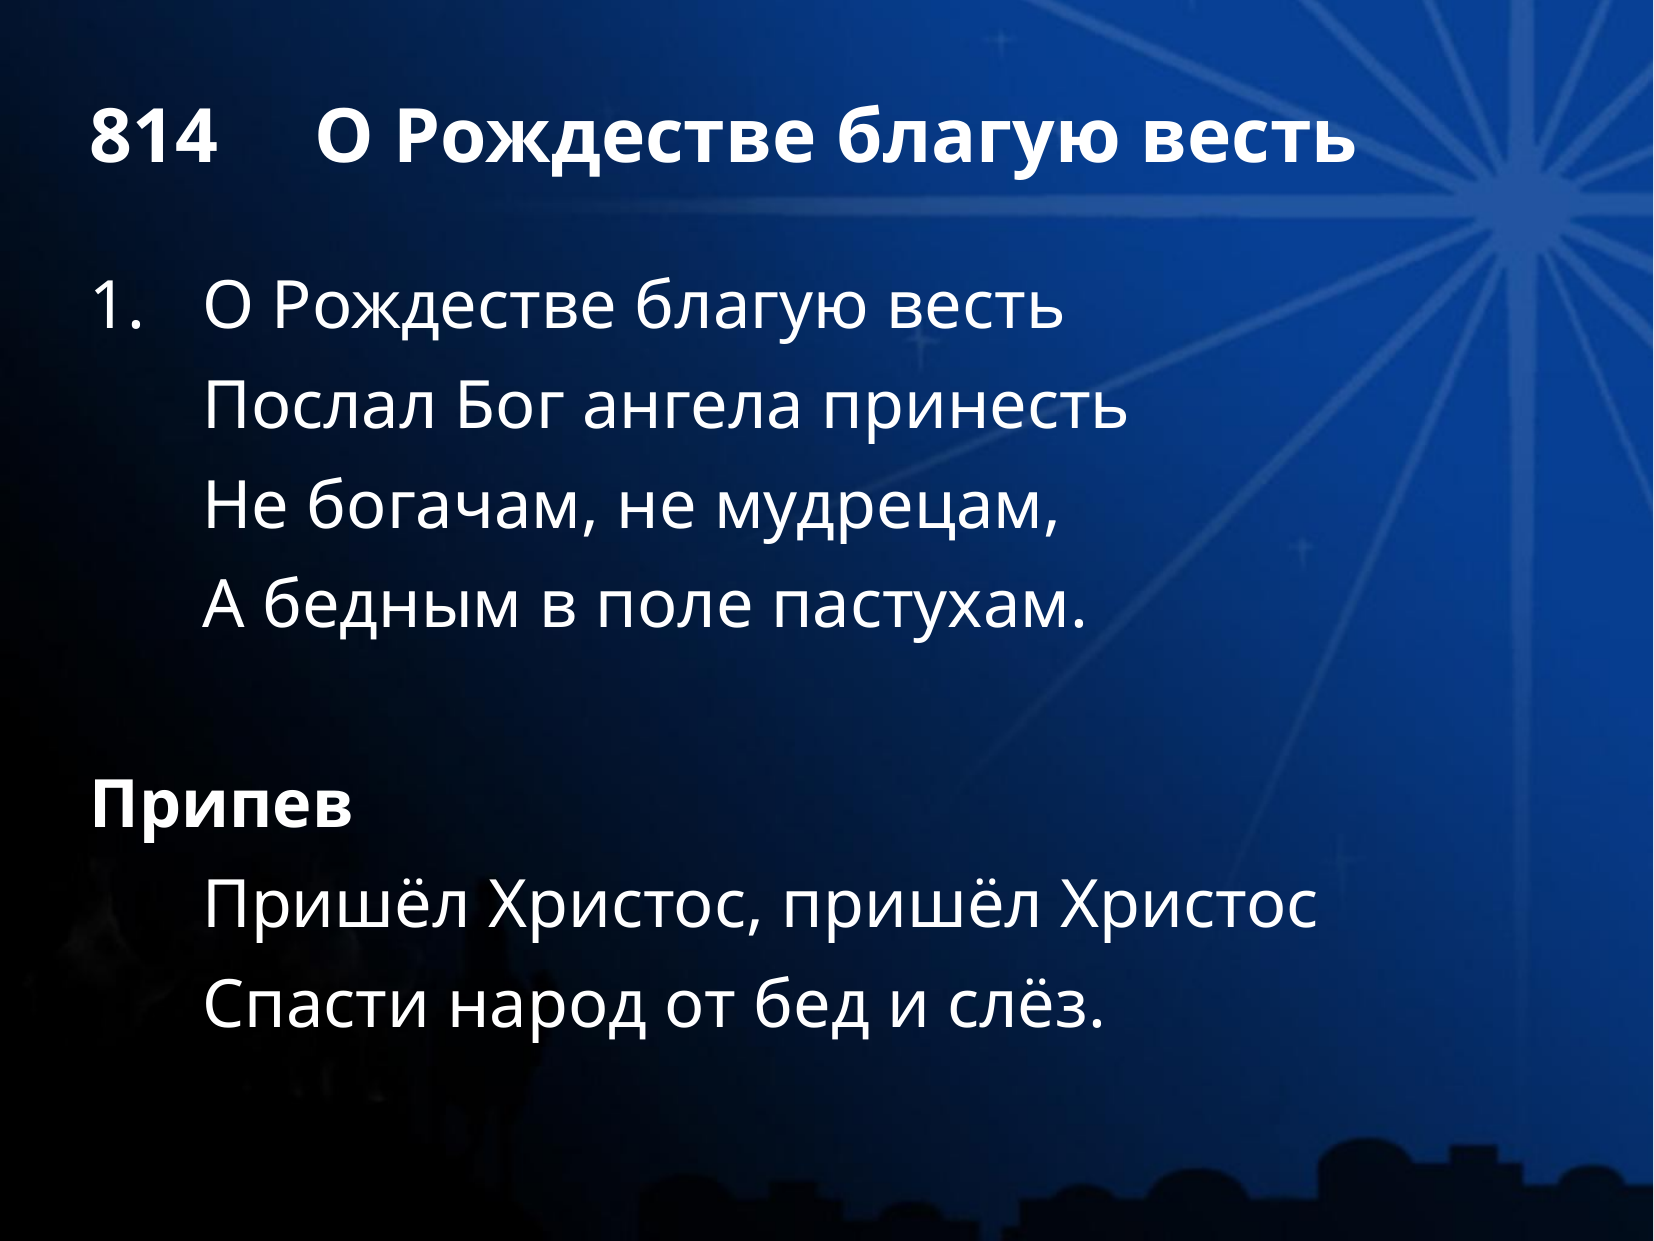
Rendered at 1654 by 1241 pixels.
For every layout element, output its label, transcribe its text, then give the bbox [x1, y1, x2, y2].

text_box 1. О Рождестве благую весть Послал Бог ангела принесть Не богачам, не мудрецам, А бедным в поле пастухам. Припев Пришёл Христос, пришёл Христос Спасти народ от бед и слёз. [75, 188, 1576, 1163]
text_box 814 О Рождестве благую весть [75, 75, 1576, 188]
picture [0, 0, 1654, 1241]
